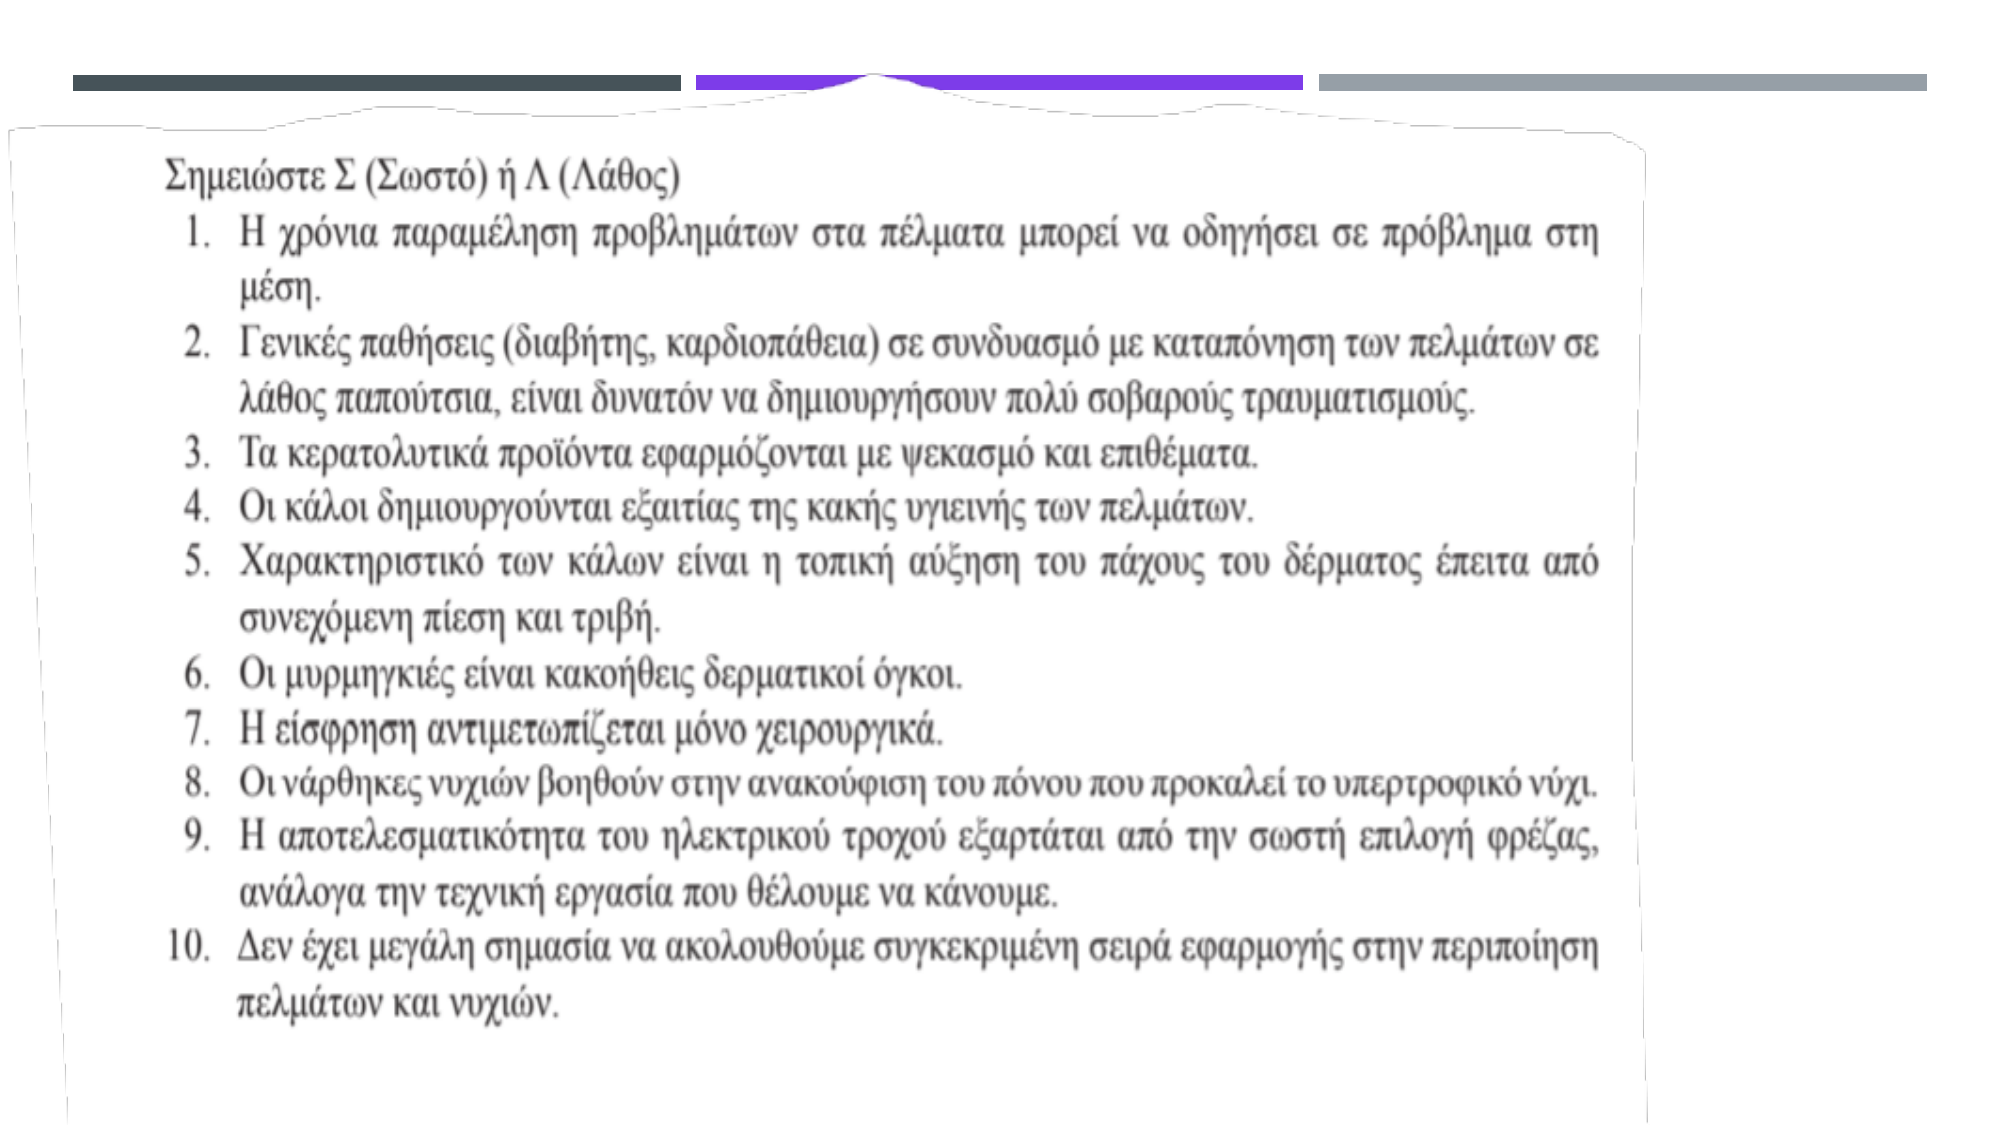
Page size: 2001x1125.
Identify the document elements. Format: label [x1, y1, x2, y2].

picture [0, 63, 1659, 1125]
